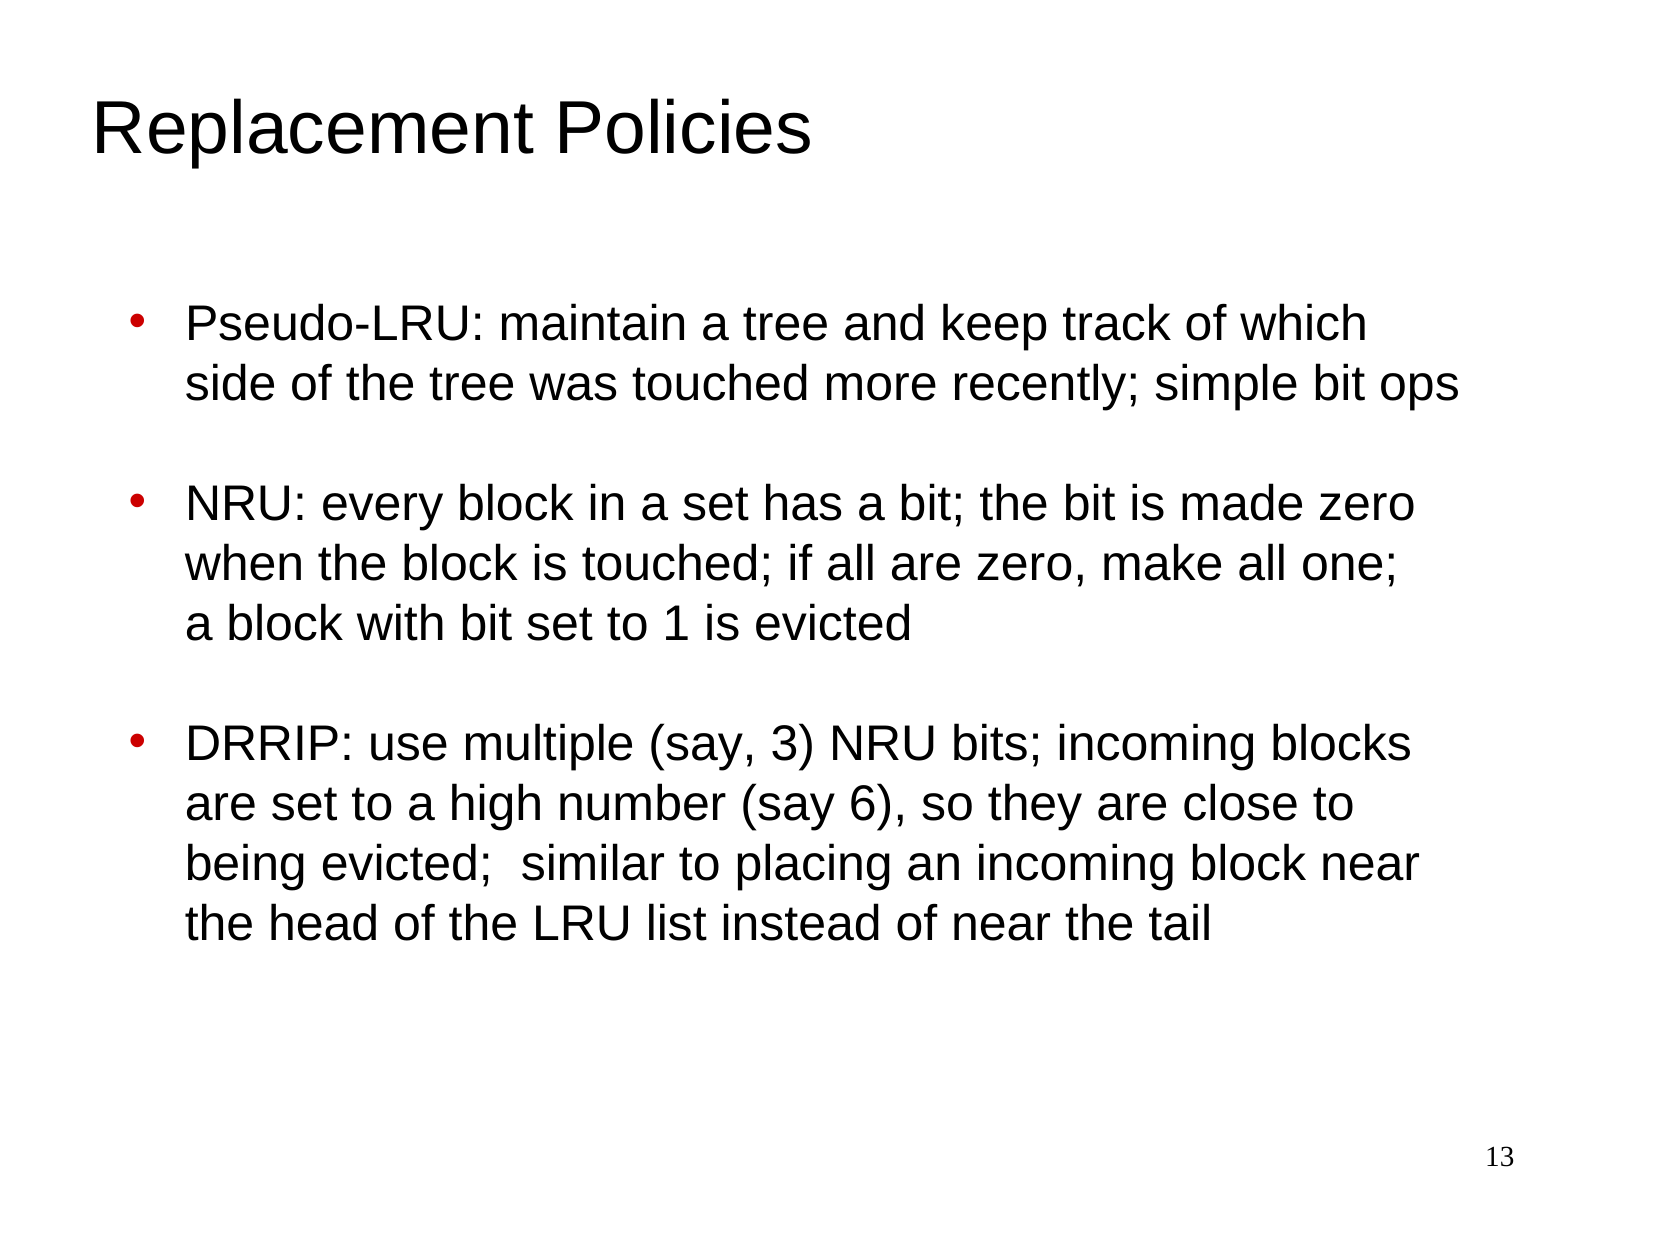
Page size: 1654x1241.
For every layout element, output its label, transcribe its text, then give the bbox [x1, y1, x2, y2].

text_box Replacement Policies [77, 71, 829, 177]
text_box Pseudo-LRU: maintain a tree and keep track of which side of the tree was touched more recently; simple bit ops NRU: every block in a set has a bit; the bit is made zero when the block is touched; if all are zero, make all one; a block with bit set to 1 is evicted DRRIP: use multiple (say, 3) NRU bits; incoming blocks are set to a high number (say 6), so they are close to being evicted; similar to placing an incoming block near the head of the LRU list instead of near the tail [114, 282, 1589, 959]
text_box <number> [1184, 1129, 1530, 1213]
